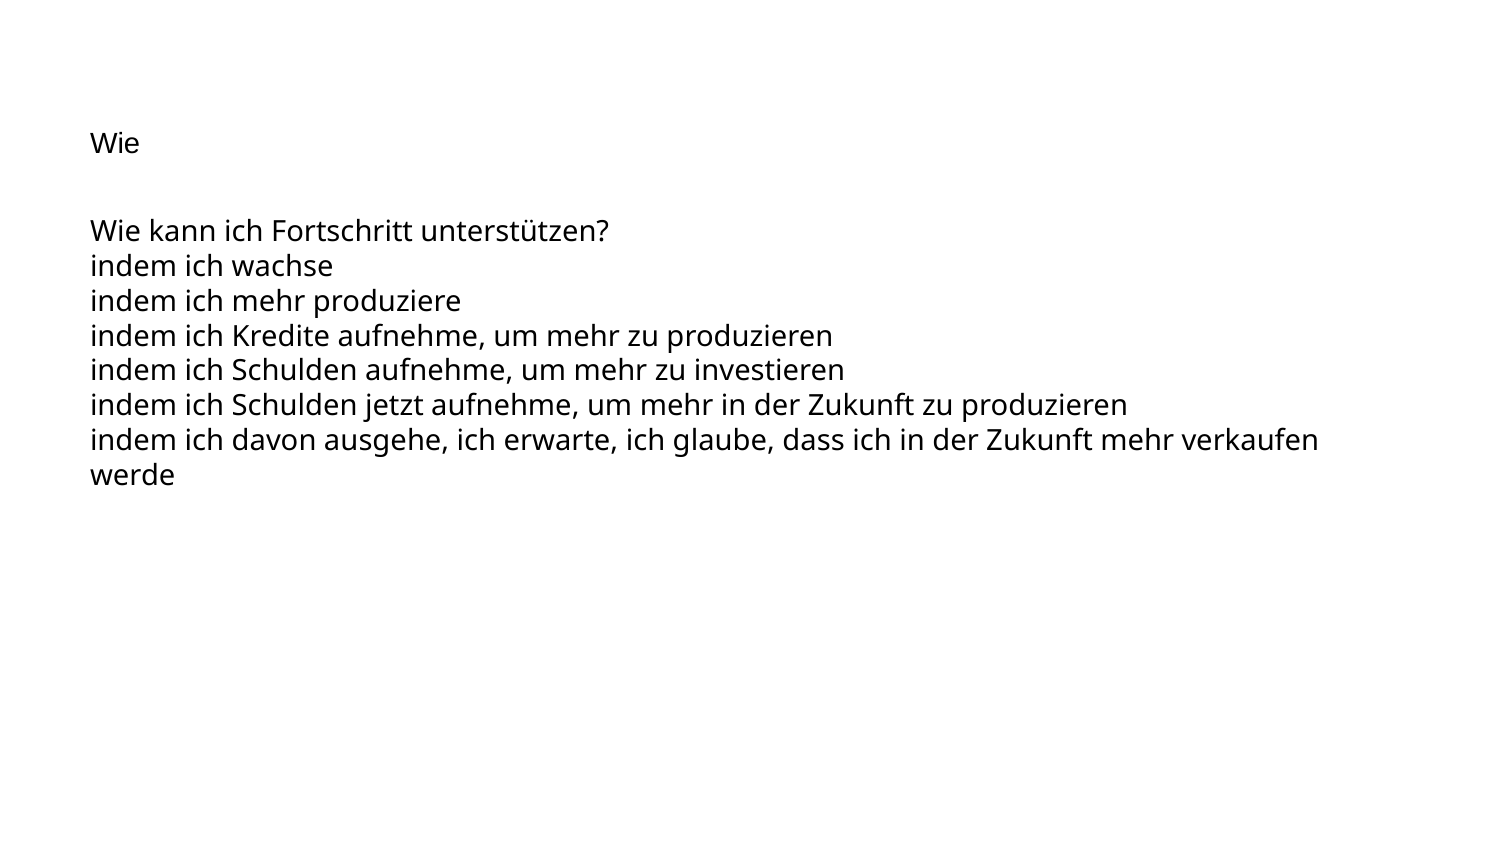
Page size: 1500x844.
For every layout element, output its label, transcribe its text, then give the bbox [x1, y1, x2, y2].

list Wie kann ich Fortschritt unterstützen? indem ich wachse indem ich mehr produziere indem ich Kredite aufnehme, um mehr zu produzieren indem ich Schulden aufnehme, um mehr zu investieren indem ich Schulden jetzt aufnehme, um mehr in der Zukunft zu produzieren indem ich davon ausgehe, ich erwarte, ich glaube, dass ich in der Zukunft mehr verkaufen werde [75, 196, 1425, 808]
title Wie [75, 33, 1425, 175]
